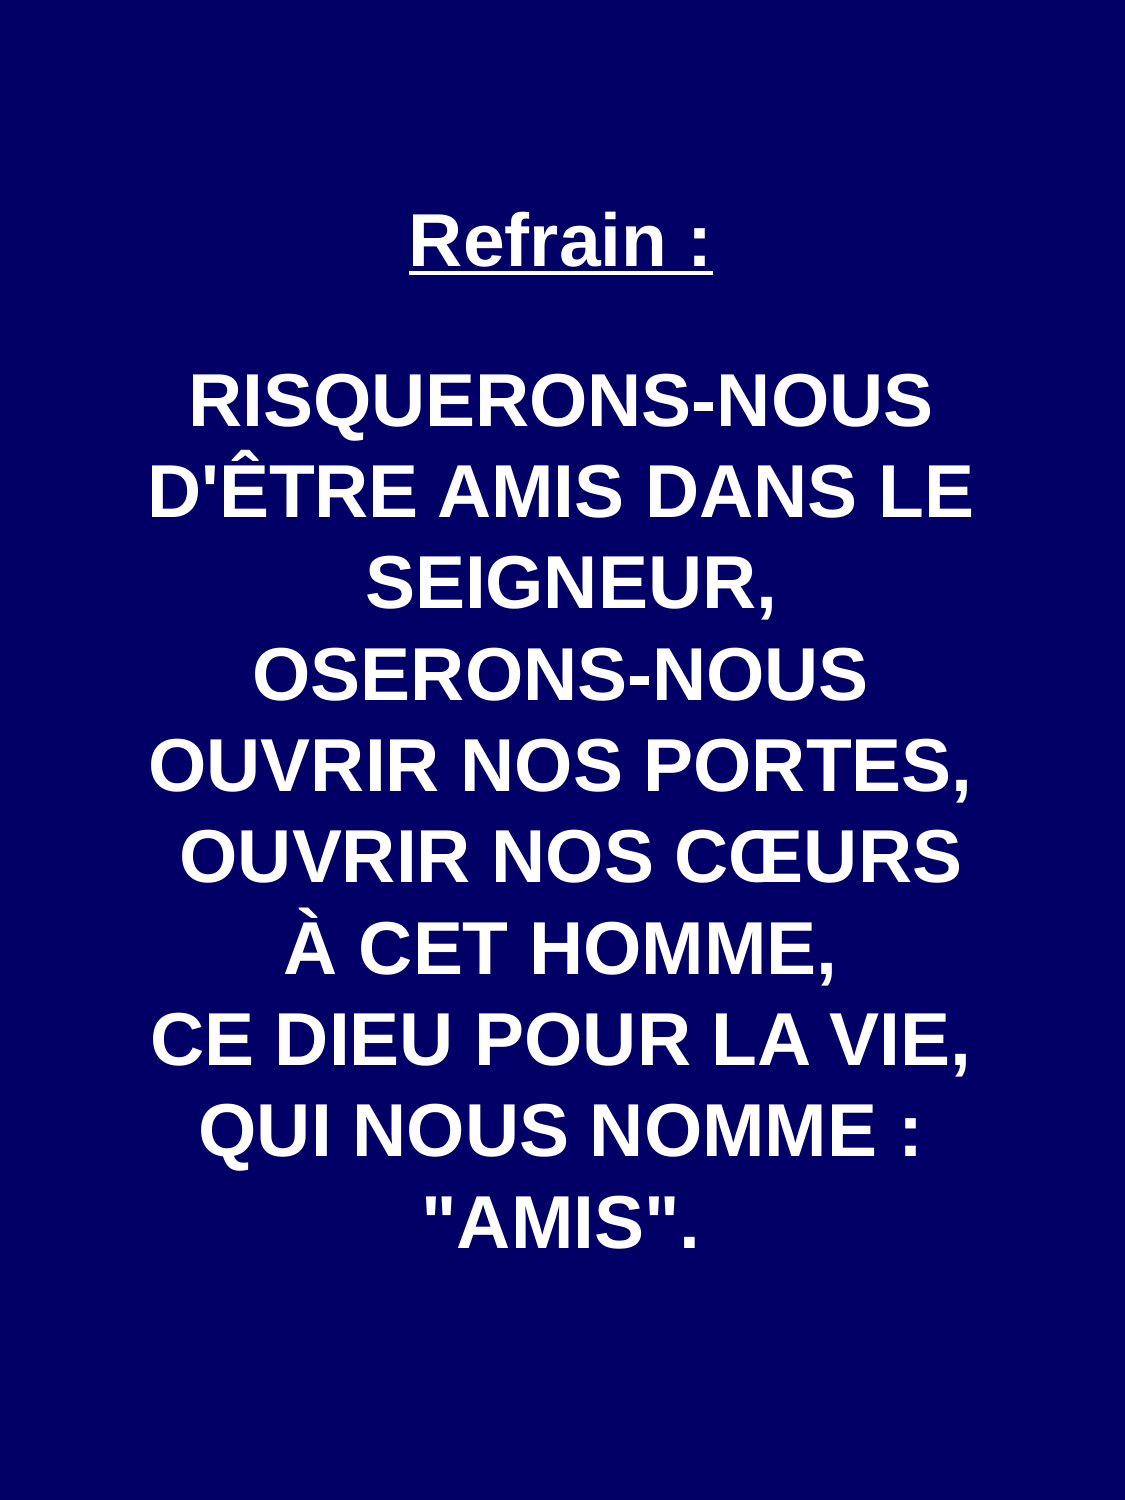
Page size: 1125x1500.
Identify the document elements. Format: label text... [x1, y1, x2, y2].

text_box Refrain : RISQUERONS-NOUS D'ÊTRE AMIS DANS LE SEIGNEUR, OSERONS-NOUS OUVRIR NOS PORTES, OUVRIR NOS CŒURS À CET HOMME, CE DIEU POUR LA VIE, QUI NOUS NOMME : "AMIS". [11, 35, 1110, 1441]
